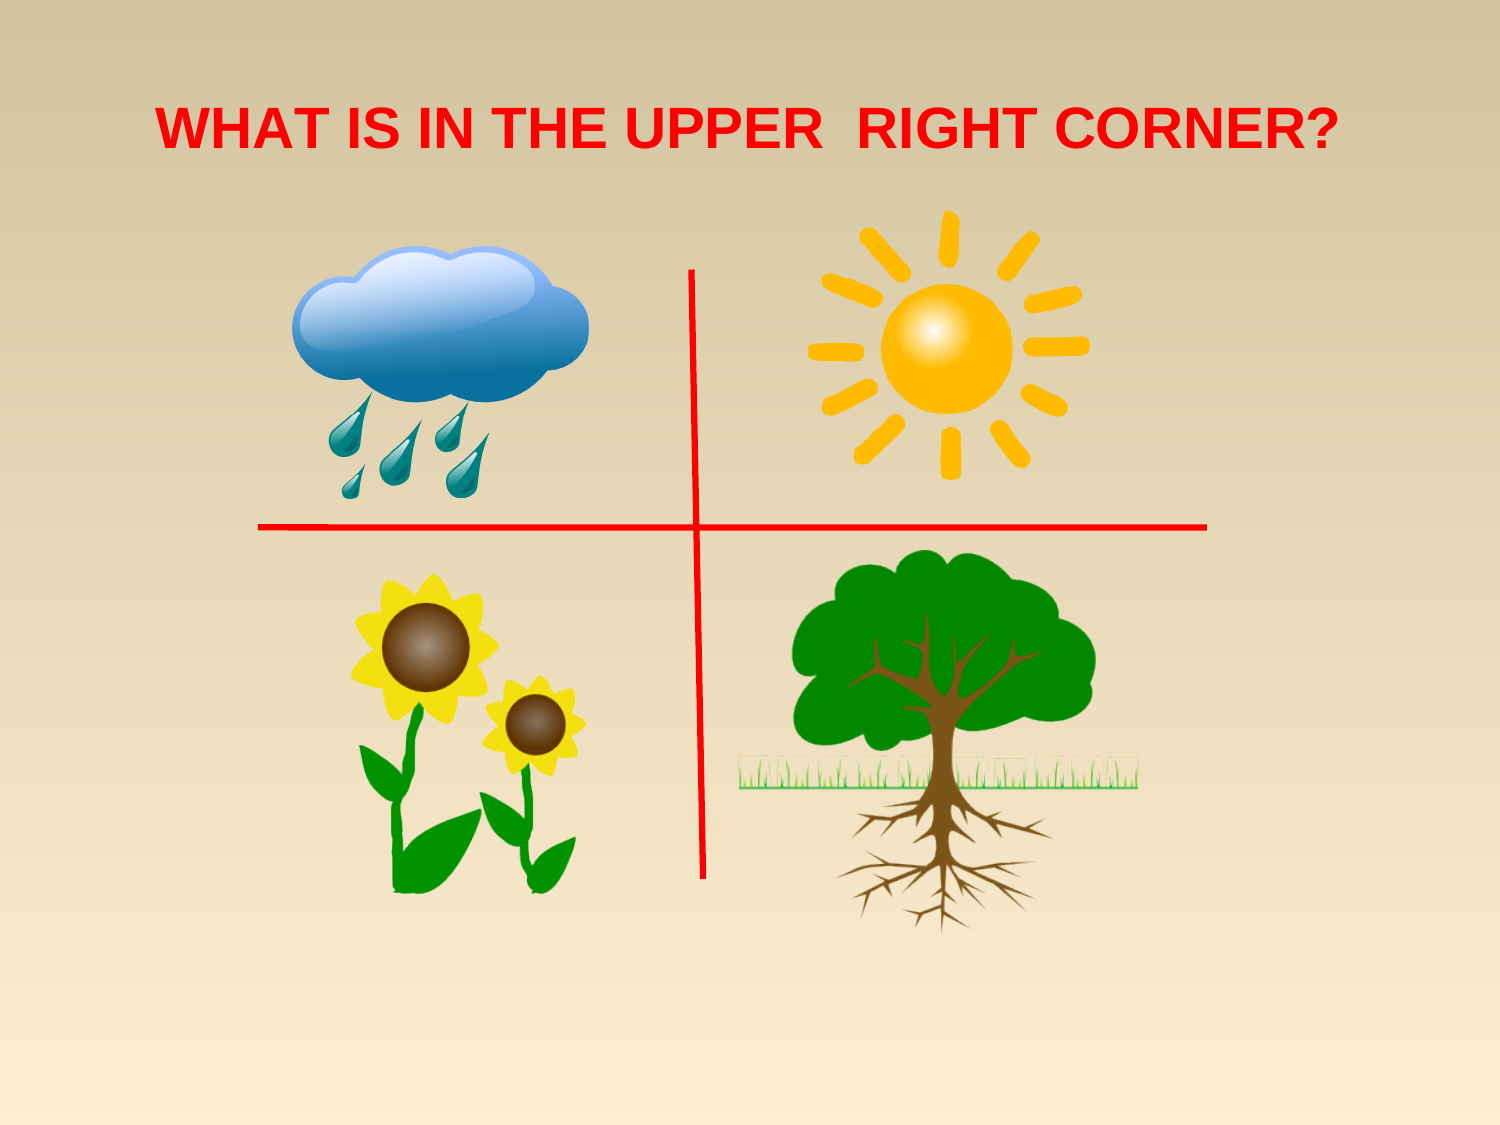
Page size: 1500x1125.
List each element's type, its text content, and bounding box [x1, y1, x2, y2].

text_box WHAT IS IN THE UPPER RIGHT CORNER? [140, 82, 1383, 168]
picture [292, 246, 589, 499]
picture [738, 550, 1139, 935]
picture [351, 574, 586, 894]
picture [808, 210, 1090, 480]
